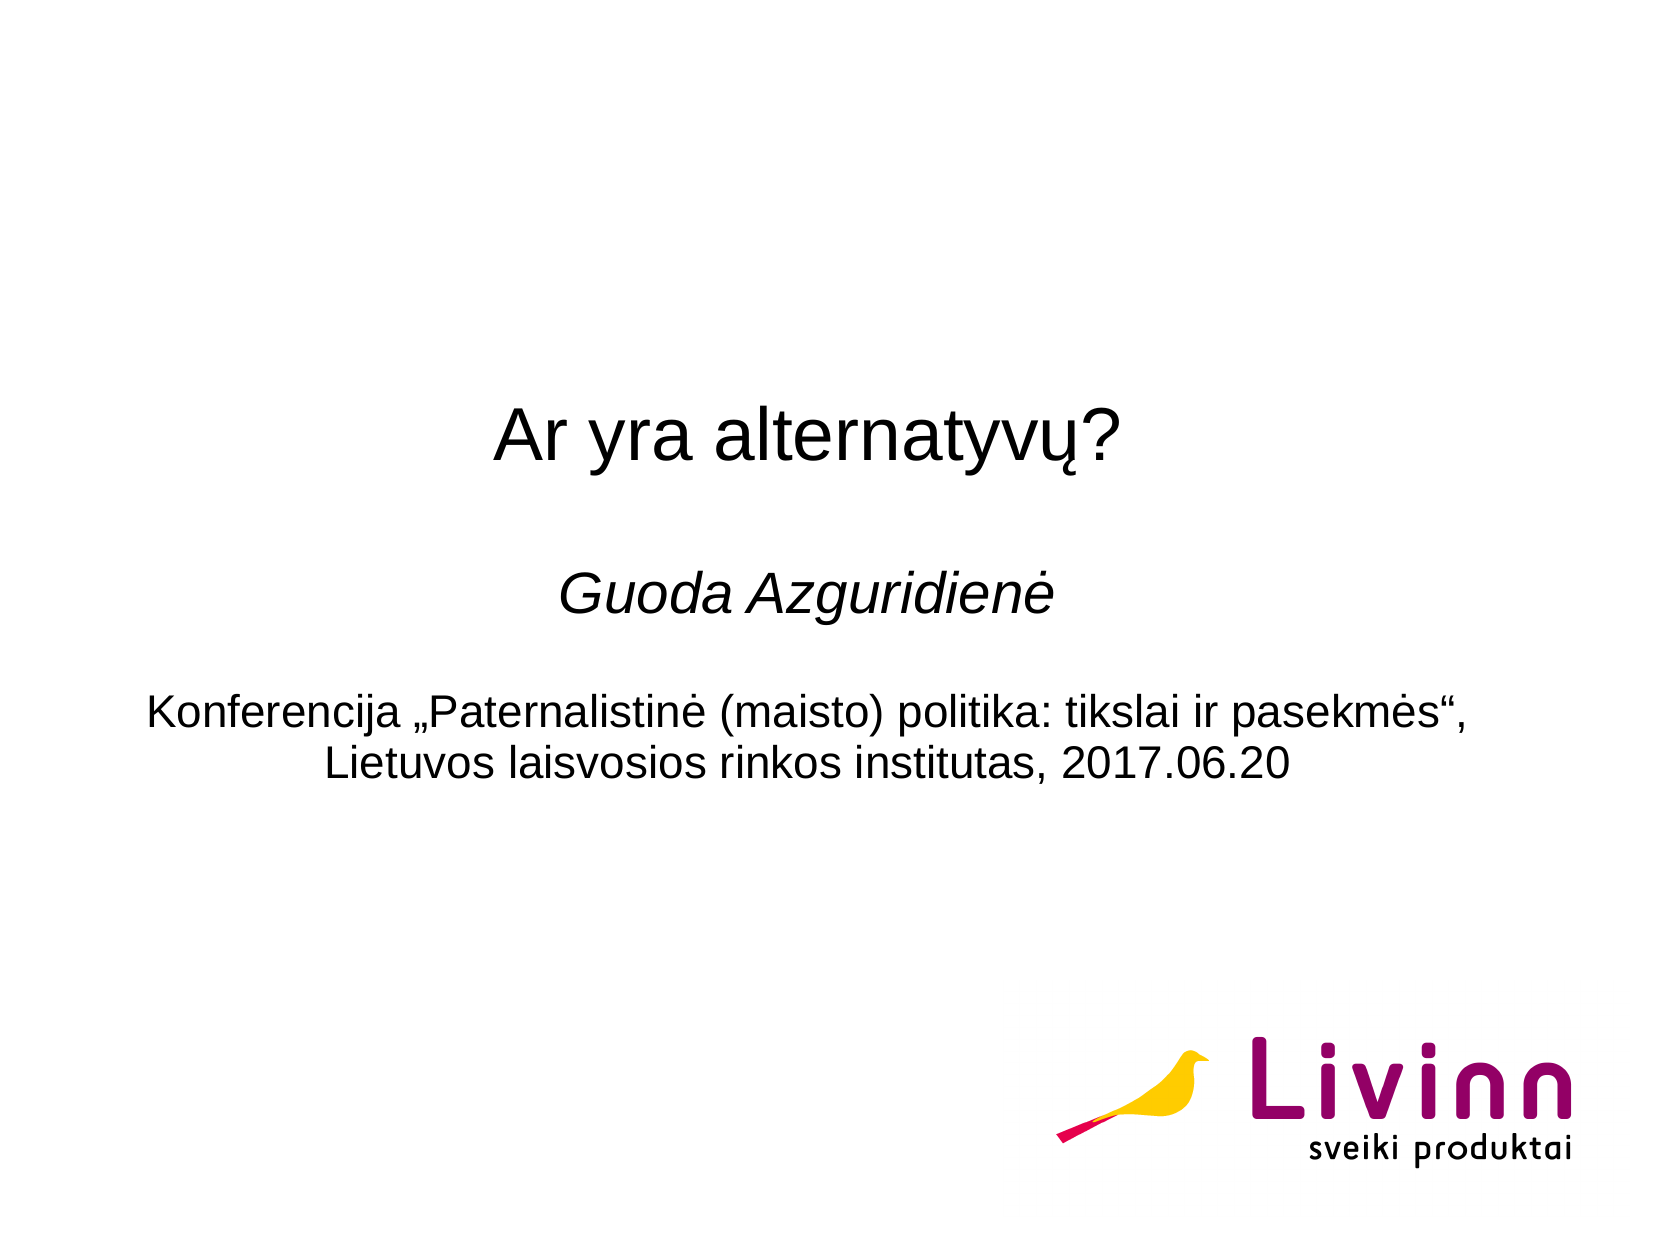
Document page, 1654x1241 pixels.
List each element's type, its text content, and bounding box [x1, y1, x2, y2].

picture [1003, 980, 1630, 1217]
subtitle Ar yra alternatyvų? Guoda Azguridienė Konferencija „Paternalistinė (maisto) politika: tikslai ir pasekmės“, Lietuvos laisvosios rinkos institutas, 2017.06.20 [80, 261, 1536, 981]
